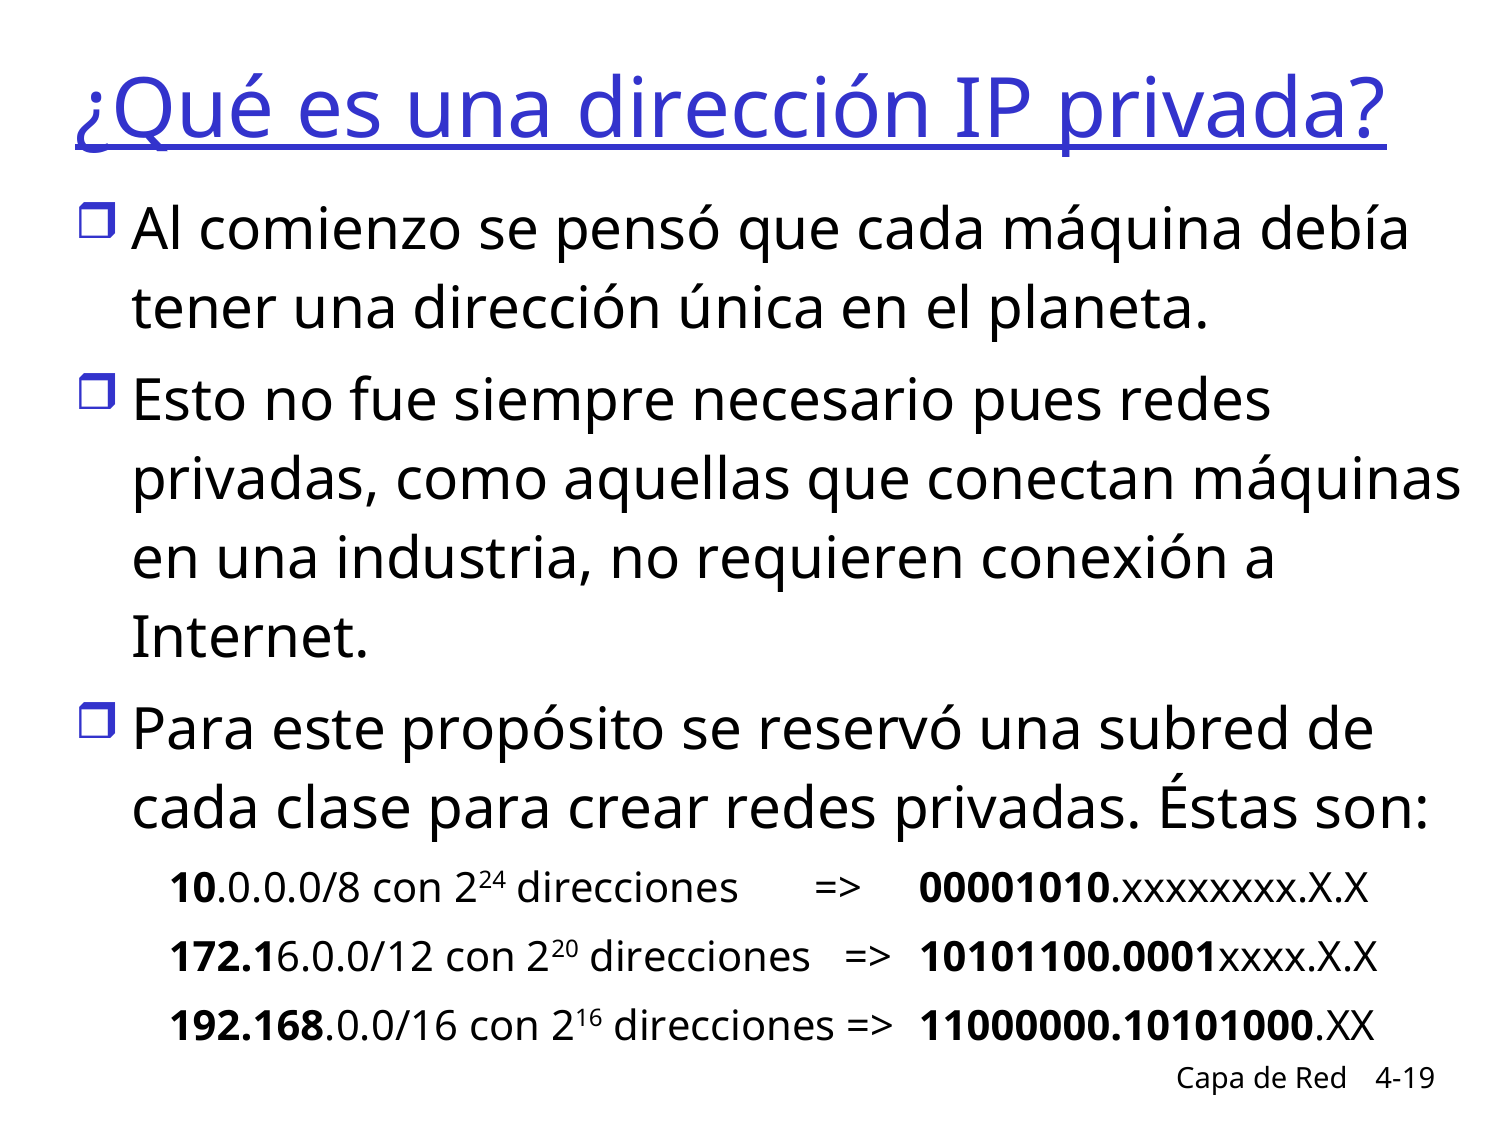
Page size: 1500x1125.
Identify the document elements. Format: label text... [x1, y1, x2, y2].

list Al comienzo se pensó que cada máquina debía tener una dirección única en el planeta. Esto no fue siempre necesario pues redes privadas, como aquellas que conectan máquinas en una industria, no requieren conexión a Internet. Para este propósito se reservó una subred de cada clase para crear redes privadas. Éstas son: 10.0.0.0/8 con 224 direcciones => 00001010.xxxxxxxx.X.X 172.16.0.0/12 con 220 direcciones => 10101100.0001xxxx.X.X 192.168.0.0/16 con 216 direcciones => 11000000.10101000.XX [75, 187, 1463, 941]
title ¿Qué es una dirección IP privada? [75, 30, 1463, 181]
